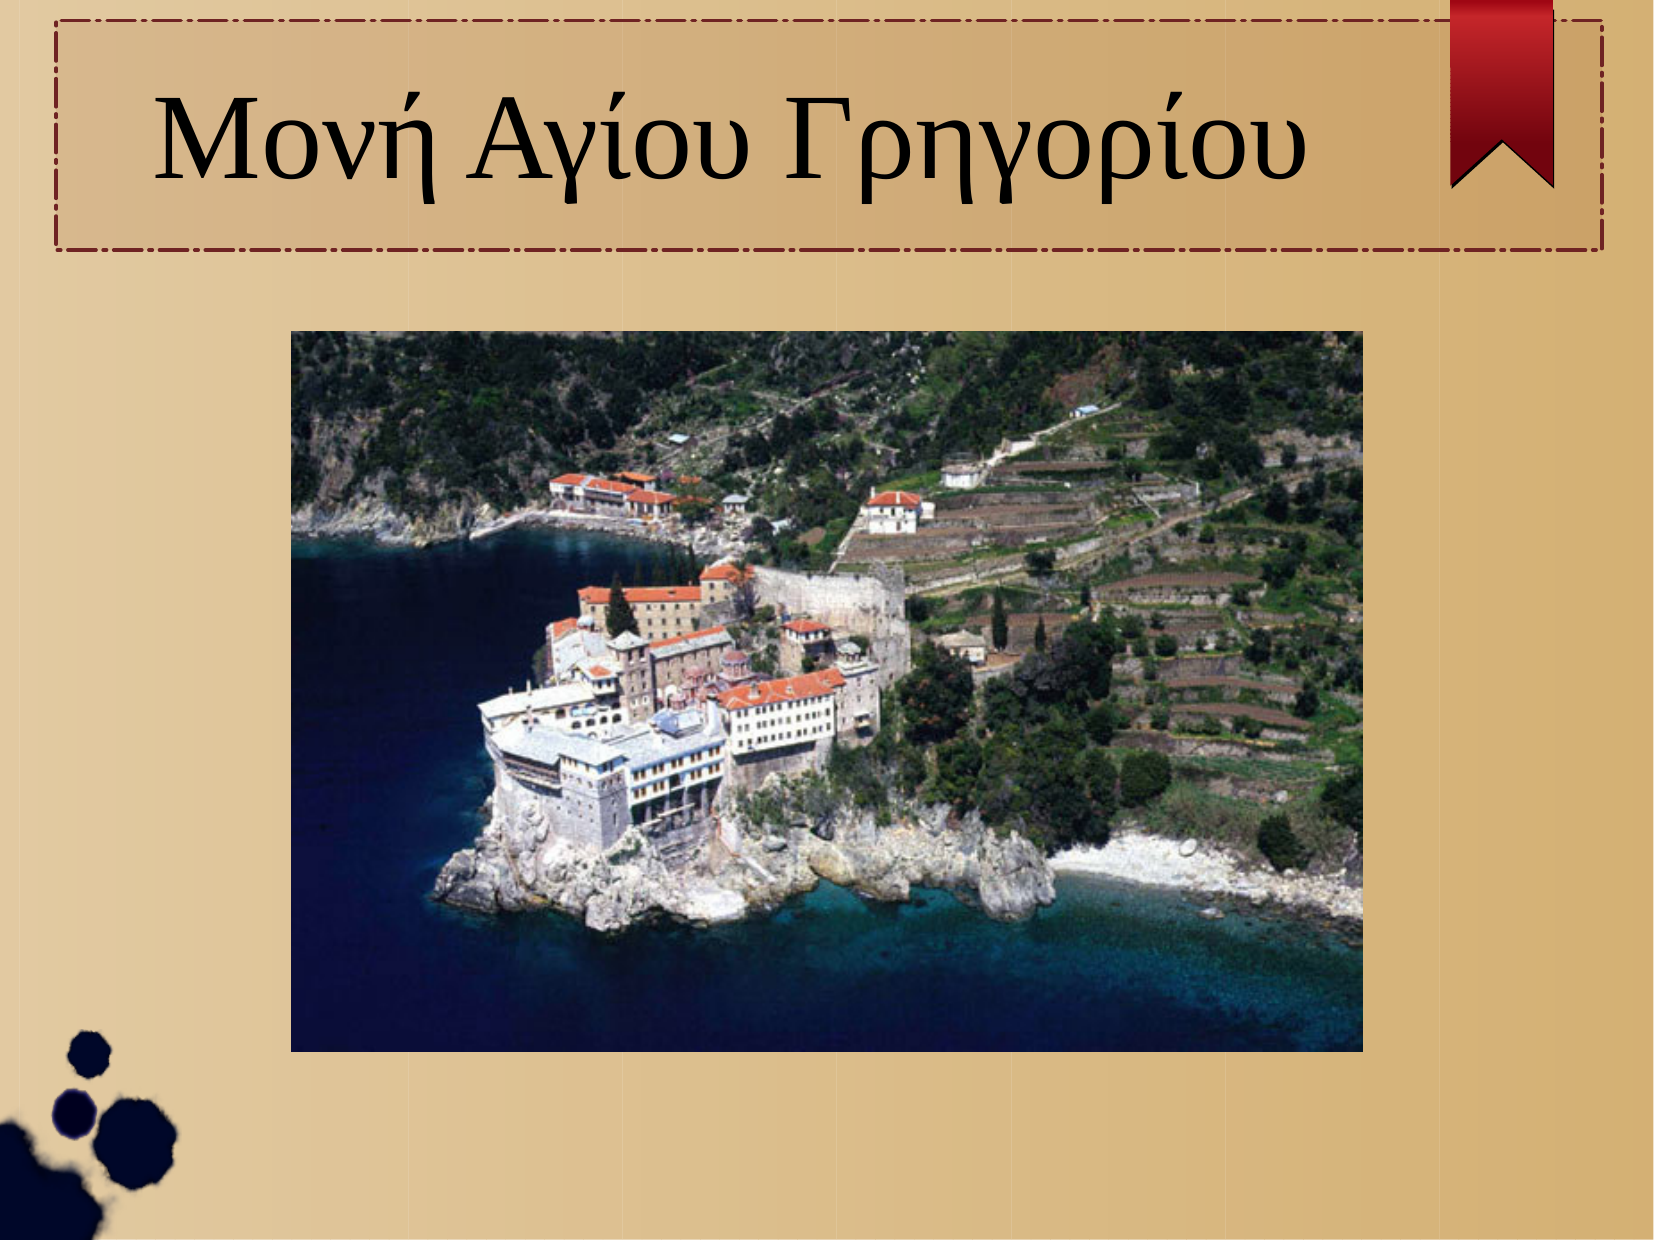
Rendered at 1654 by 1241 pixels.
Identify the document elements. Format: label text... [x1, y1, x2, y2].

picture [291, 331, 1363, 1052]
title Μονή Αγίου Γρηγορίου [82, 47, 1412, 229]
